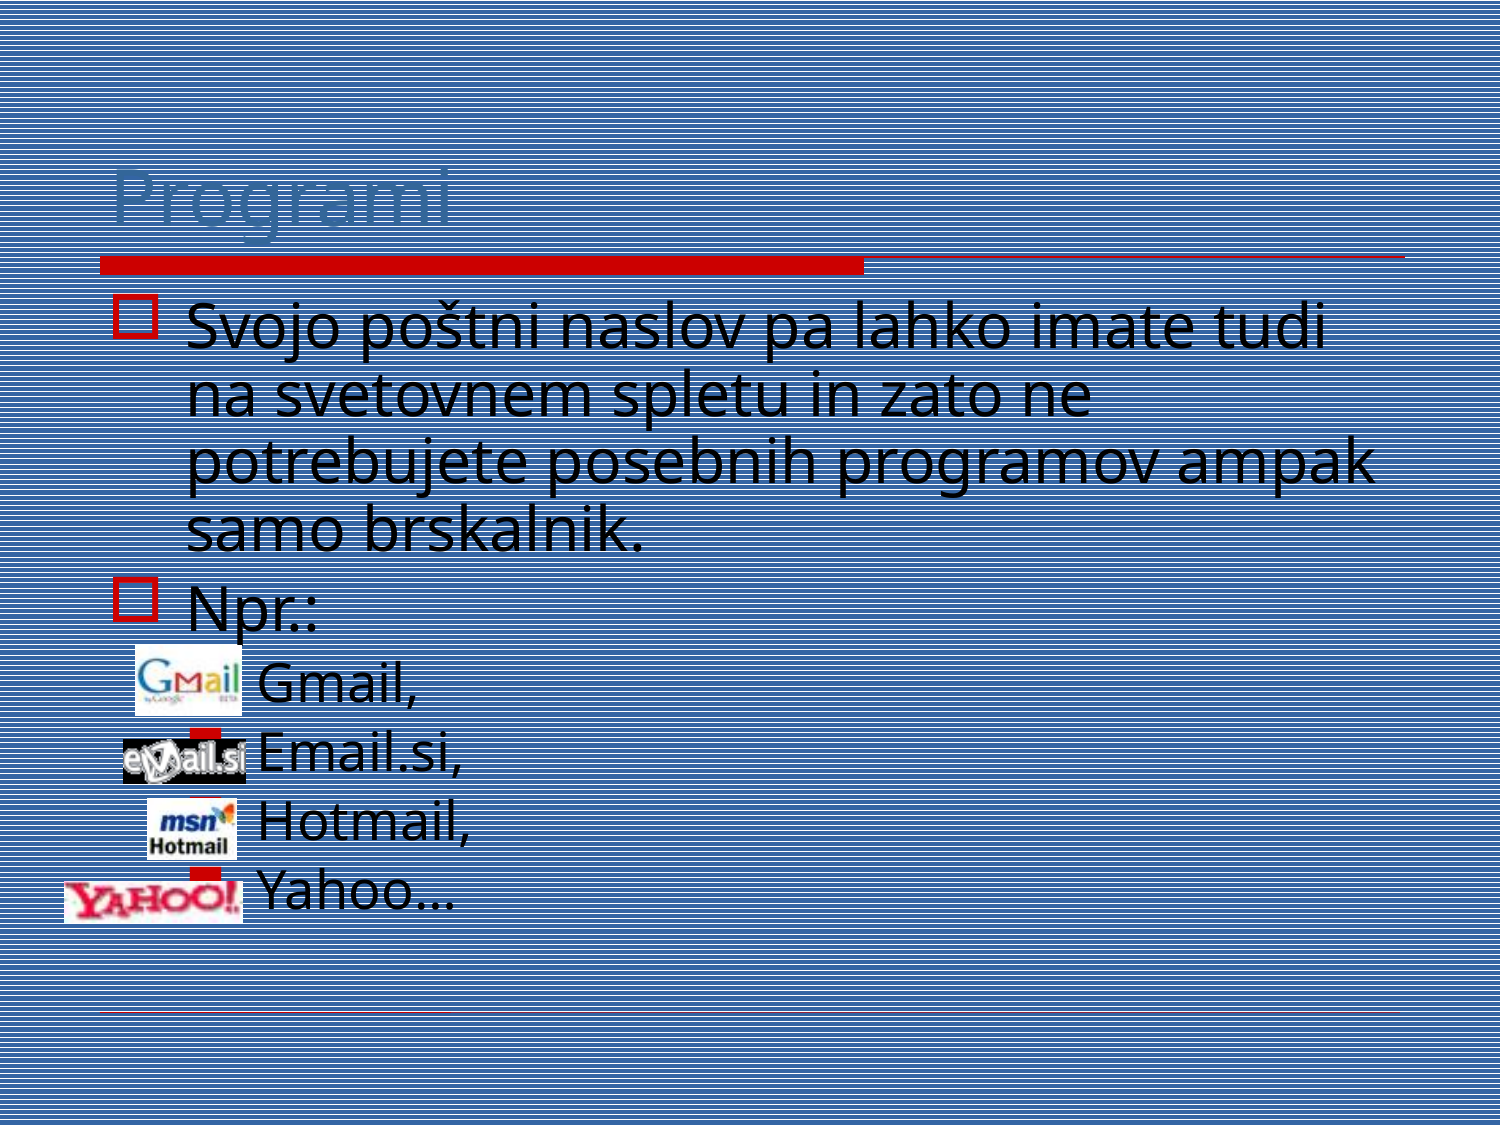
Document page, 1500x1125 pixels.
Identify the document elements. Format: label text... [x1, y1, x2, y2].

picture [123, 739, 246, 784]
picture [147, 798, 237, 860]
picture [64, 881, 243, 923]
picture [135, 645, 242, 716]
title Programi [94, 50, 1407, 250]
list Svojo poštni naslov pa lahko imate tudi na svetovnem spletu in zato ne potrebujete posebnih programov ampak samo brskalnik. Npr.: Gmail, Email.si, Hotmail, Yahoo… [92, 287, 1406, 988]
